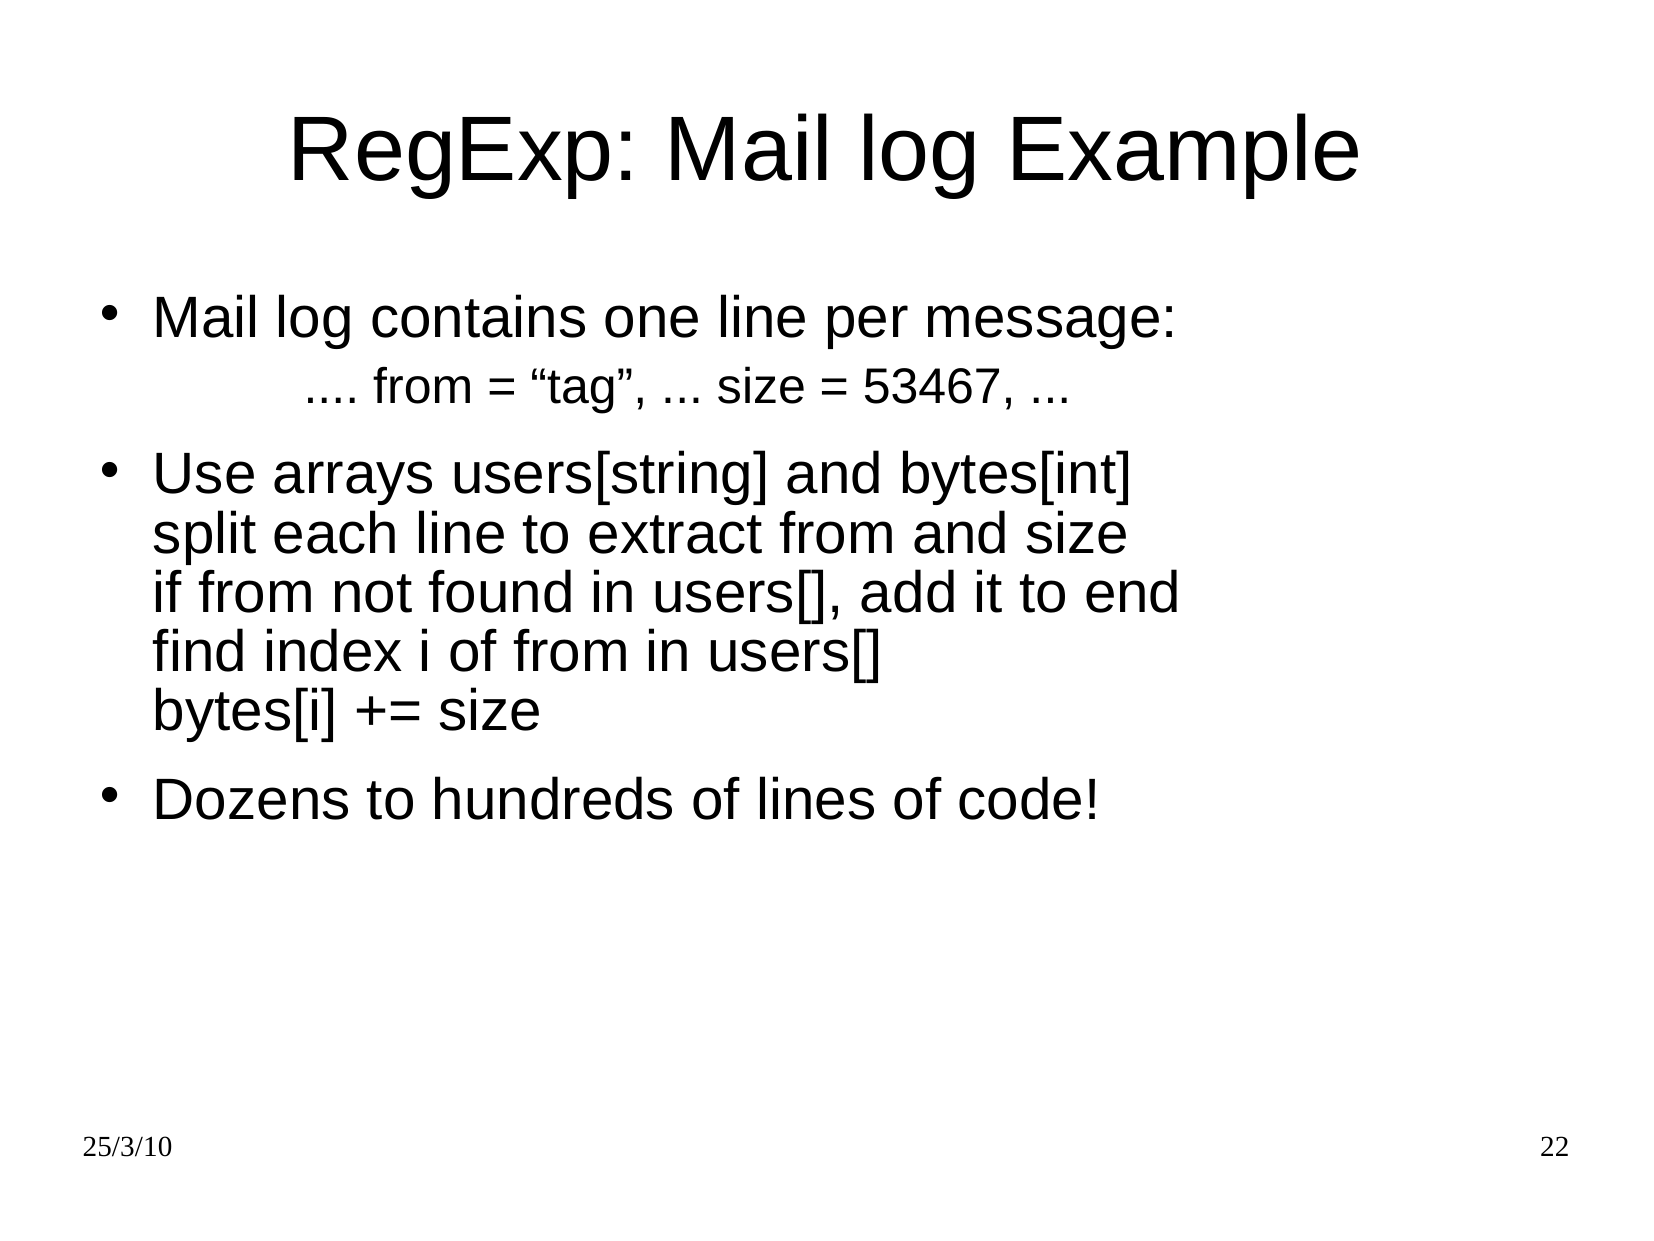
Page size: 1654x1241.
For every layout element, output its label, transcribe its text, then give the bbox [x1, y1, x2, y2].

title RegExp: Mail log Example [82, 49, 1571, 256]
list Mail log contains one line per message: .... from = “tag”, ... size = 53467, ... Use arrays users[string] and bytes[int] split each line to extract from and size if from not found in users[], add it to end find index i of from in users[] bytes[i] += size Dozens to hundreds of lines of code! [82, 290, 1571, 1109]
